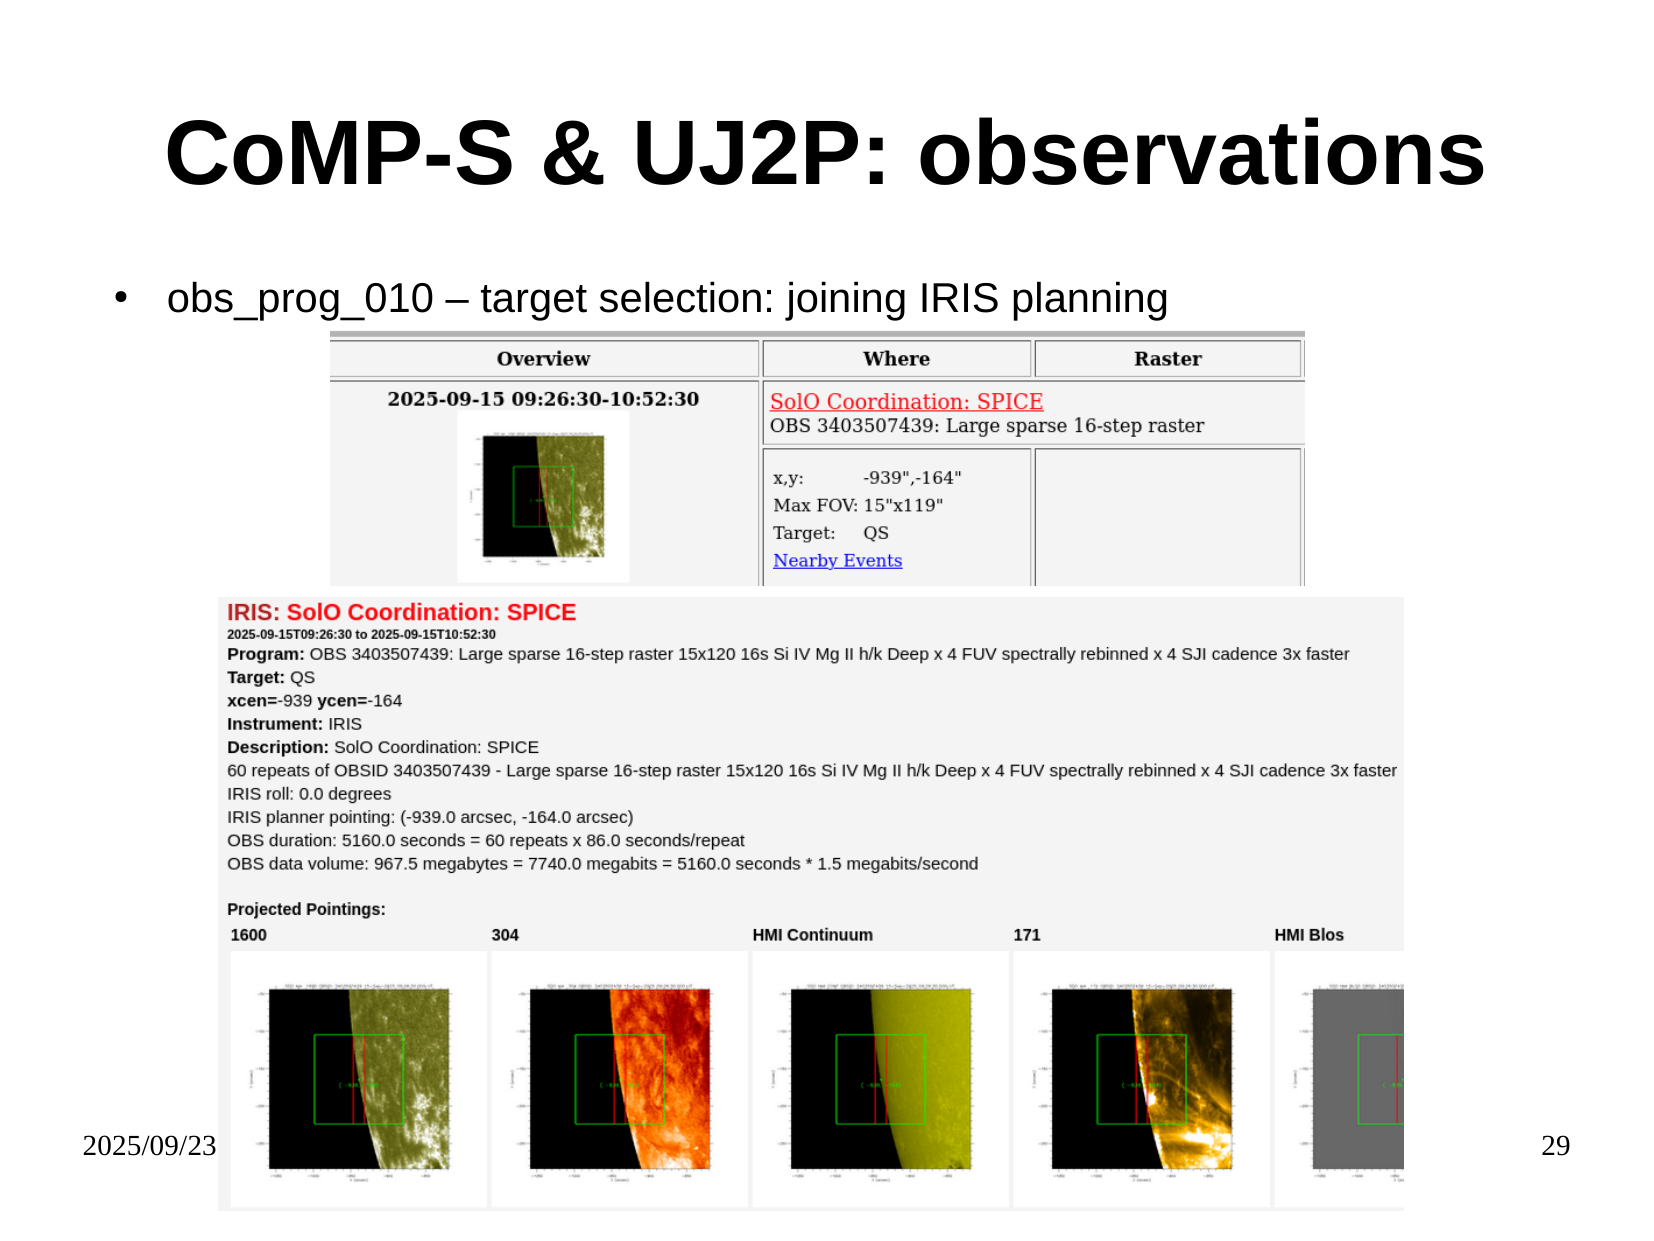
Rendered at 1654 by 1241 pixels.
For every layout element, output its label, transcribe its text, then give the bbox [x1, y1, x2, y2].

list obs_prog_010 – target selection: joining IRIS planning [95, 274, 1585, 1218]
picture [218, 597, 1404, 1211]
title CoMP-S & UJ2P: observations [82, 49, 1571, 257]
picture [330, 330, 1306, 586]
